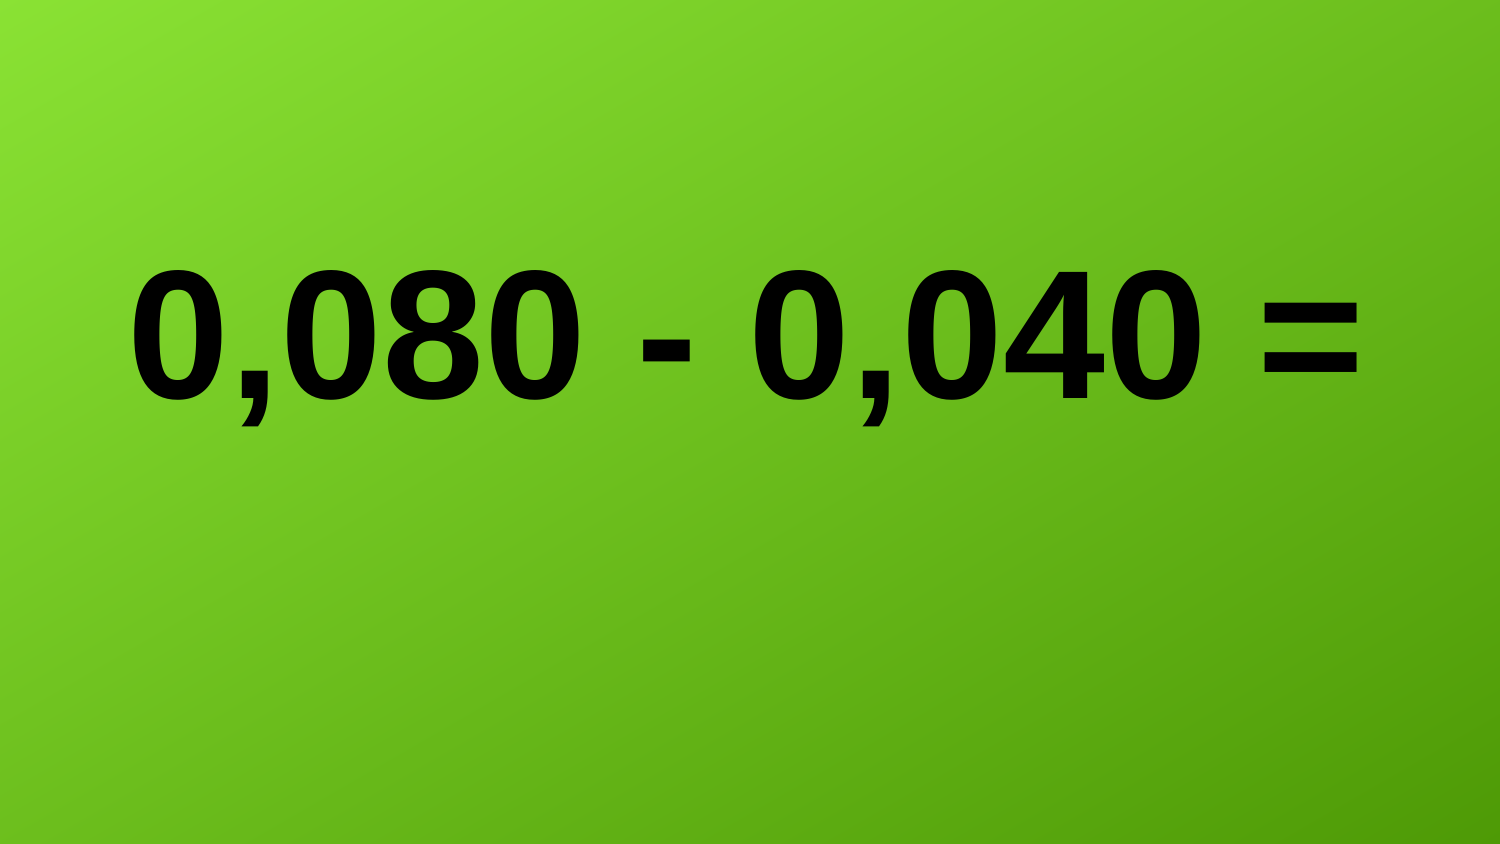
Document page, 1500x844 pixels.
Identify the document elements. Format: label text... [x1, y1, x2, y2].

title 0,080 - 0,040 = [112, 259, 1388, 450]
